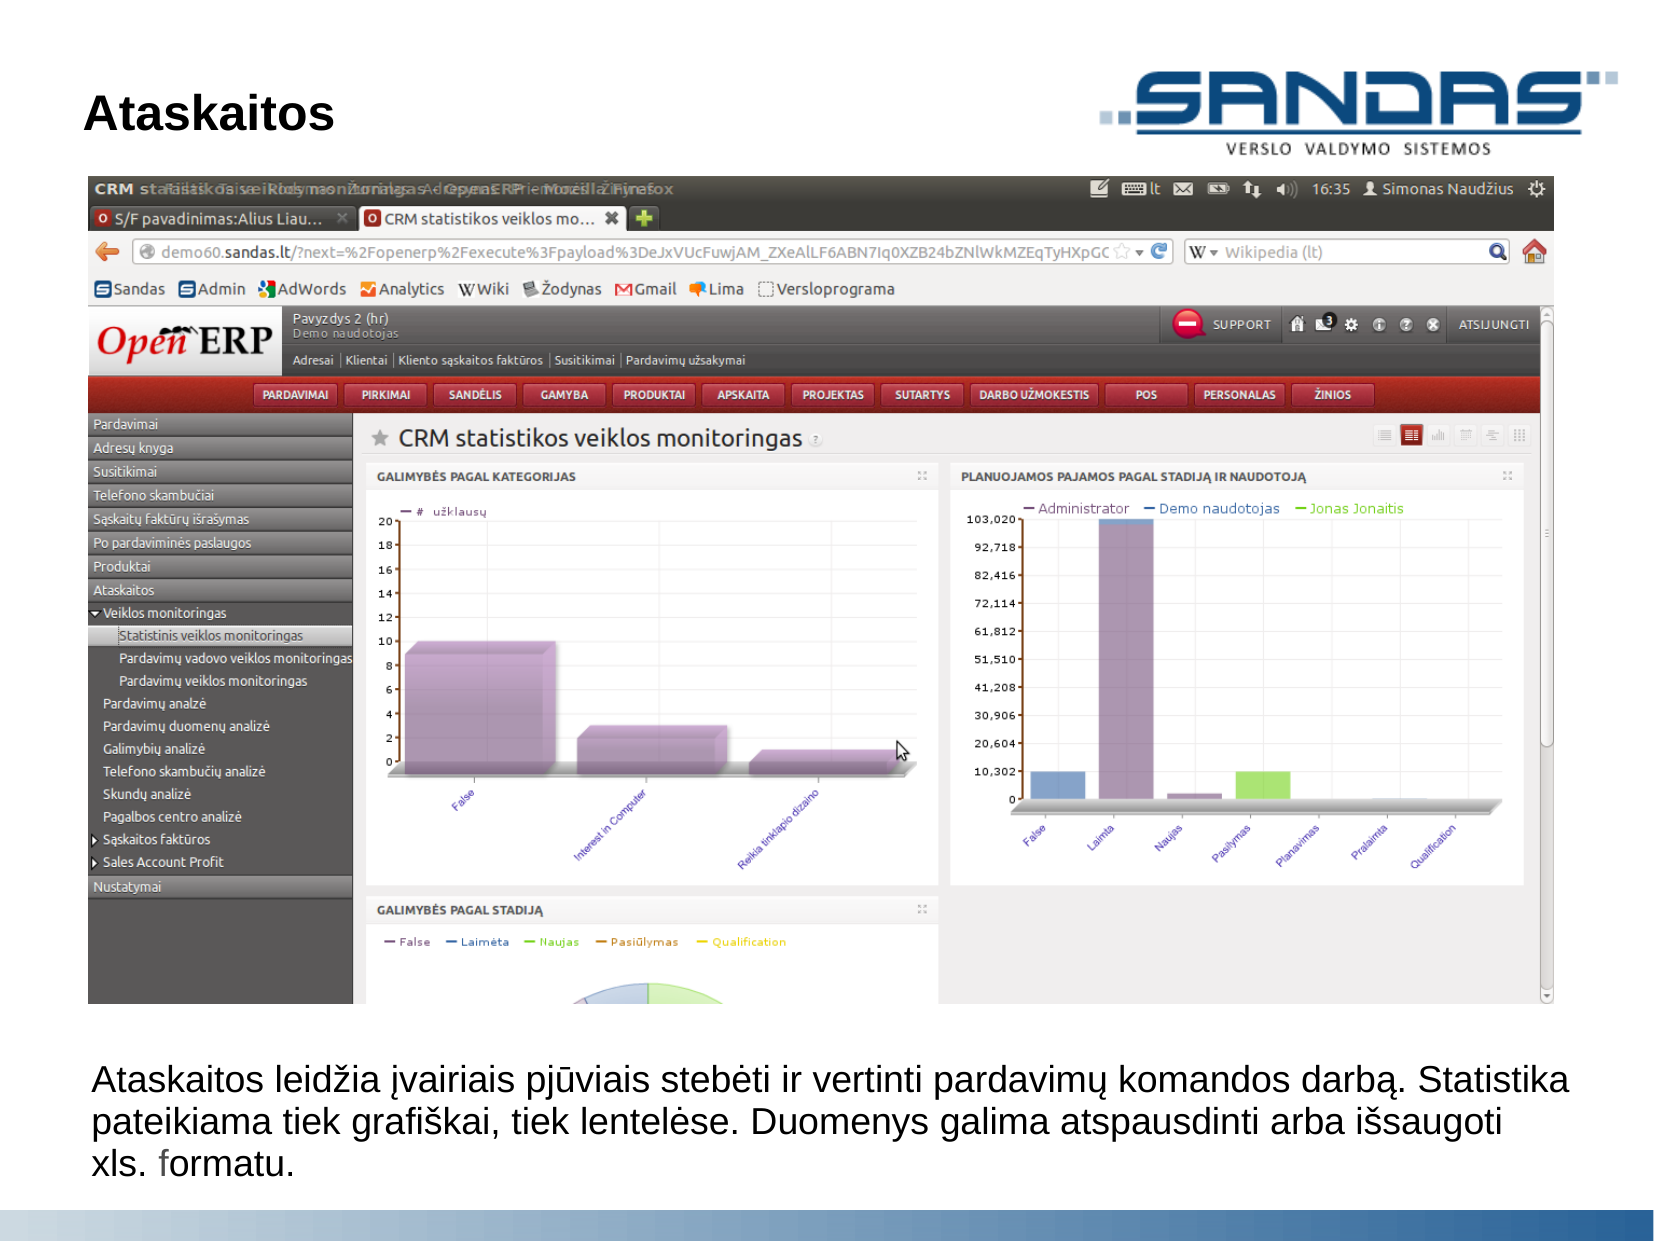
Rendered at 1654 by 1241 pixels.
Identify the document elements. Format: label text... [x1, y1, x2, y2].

picture [0, 1210, 1654, 1241]
text_box Ataskaitos leidžia įvairiais pjūviais stebėti ir vertinti pardavimų komandos darbą. Statistika pateikiama tiek grafiškai, tiek lentelėse. Duomenys galima atspausdinti arba išsaugoti xls. formatu. [76, 1051, 1596, 1192]
title Ataskaitos [82, 49, 1571, 178]
picture [88, 9, 1626, 1004]
